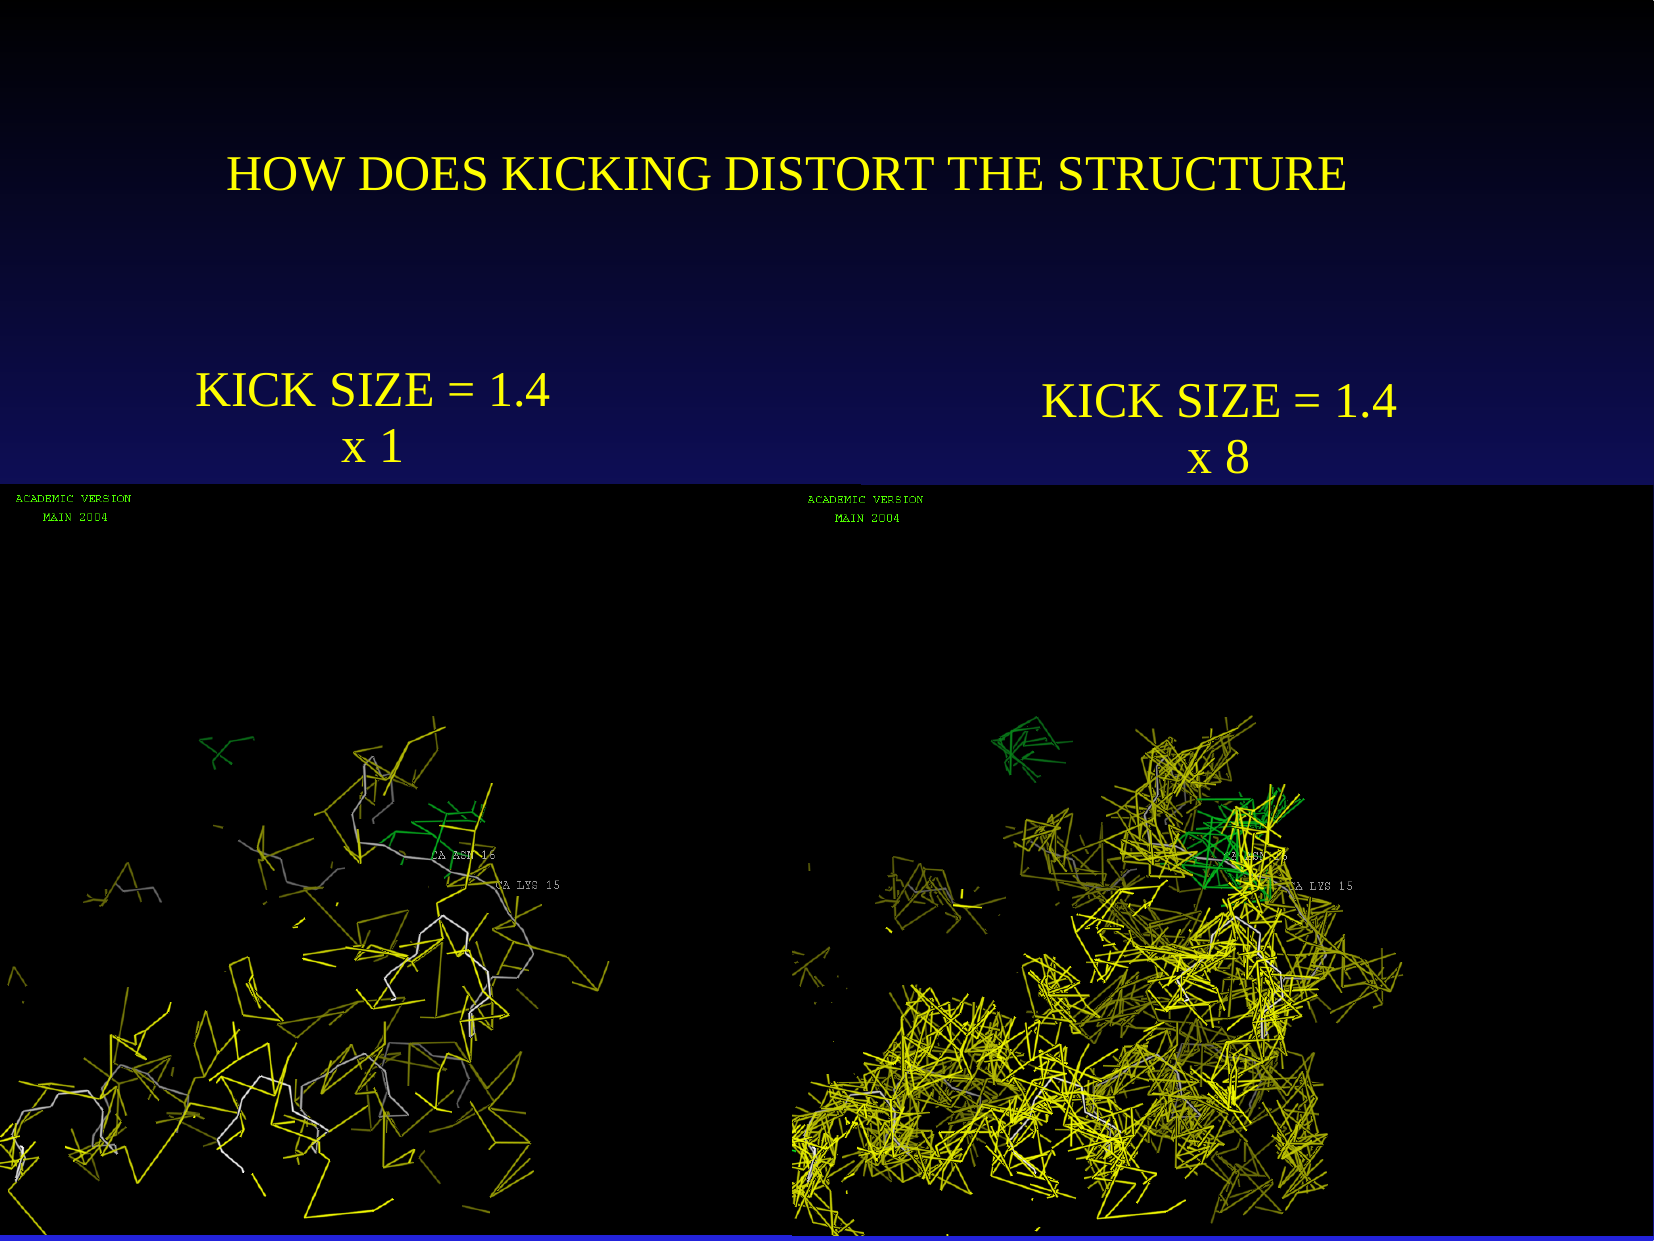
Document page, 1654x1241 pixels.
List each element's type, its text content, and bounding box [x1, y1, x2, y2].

text_box HOW DOES KICKING DISTORT THE STRUCTURE [128, 138, 1448, 332]
picture [0, 484, 1654, 1236]
text_box KICK SIZE = 1.4 x 8 [991, 365, 1447, 500]
text_box KICK SIZE = 1.4 x 1 [145, 354, 601, 489]
